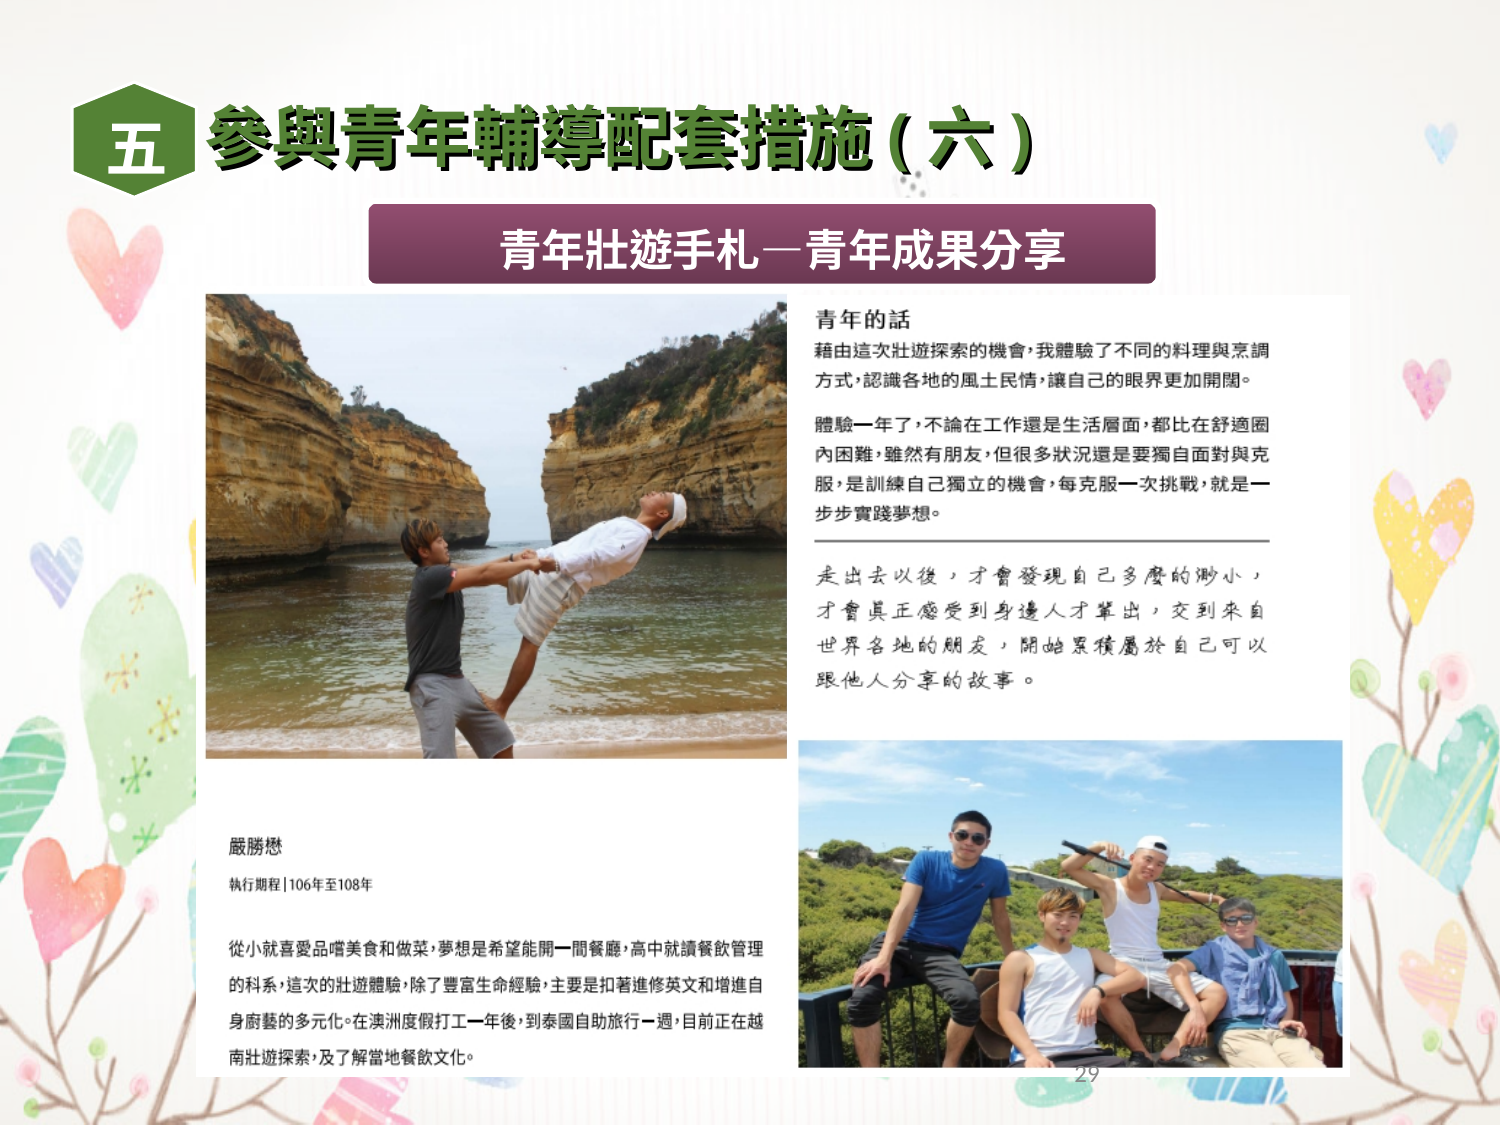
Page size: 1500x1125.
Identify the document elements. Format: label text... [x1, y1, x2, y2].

text_box 青年壯遊手札—青年成果分享(二) [443, 214, 1132, 283]
text_box [365, 200, 1159, 287]
text_box 參與青年輔導配套措施(六) [196, 87, 1045, 192]
text_box 五 [71, 82, 196, 198]
text_box 29 [1059, 1042, 1397, 1103]
picture [196, 286, 1350, 1077]
text_box [496, 1042, 1004, 1103]
